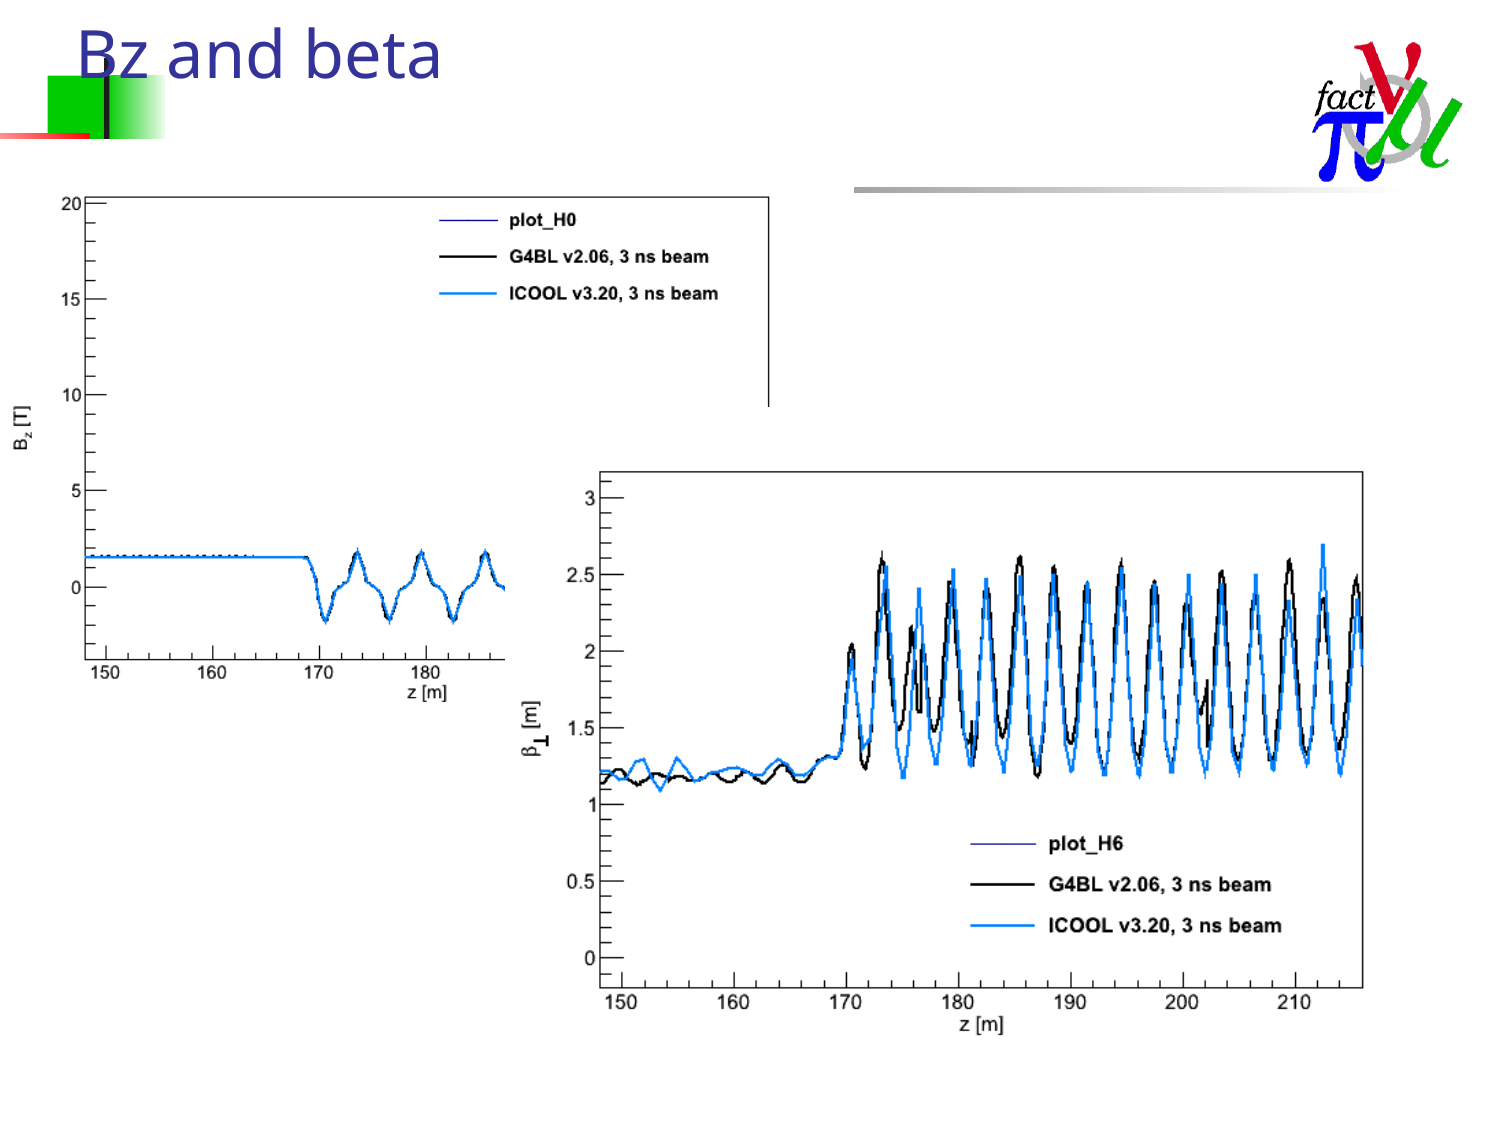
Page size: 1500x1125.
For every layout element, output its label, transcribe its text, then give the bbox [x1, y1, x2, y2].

picture [1312, 41, 1463, 188]
picture [0, 139, 1458, 1053]
title Bz and beta [75, 0, 1425, 147]
